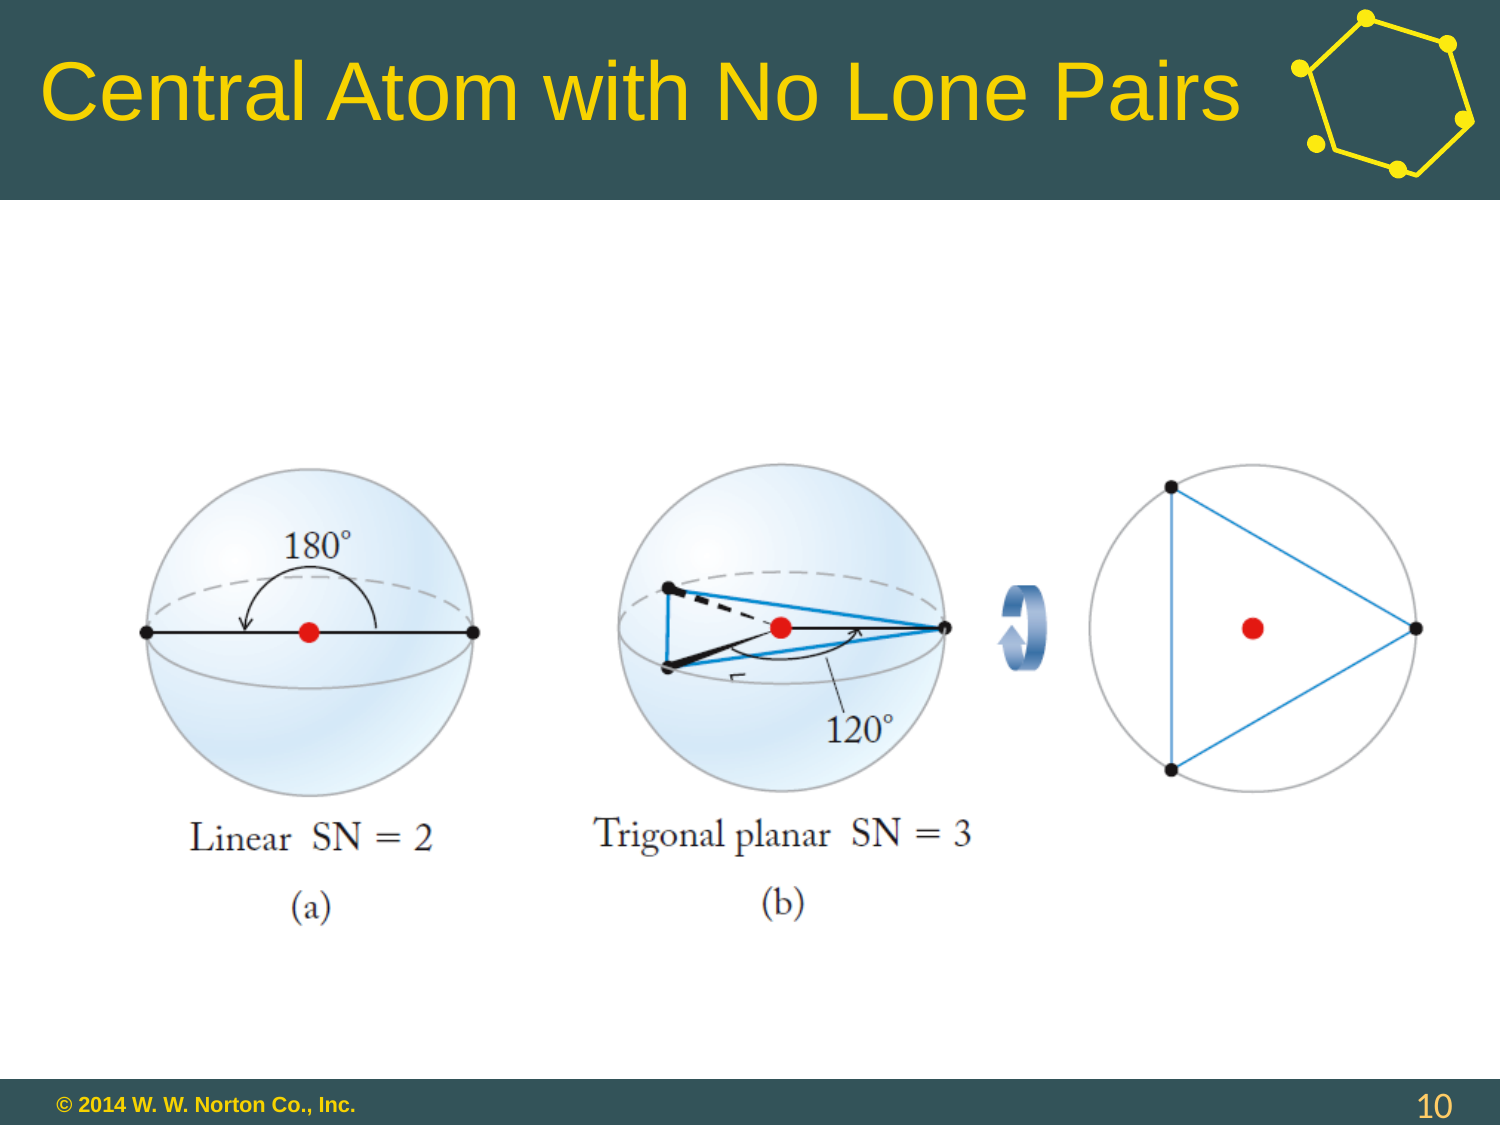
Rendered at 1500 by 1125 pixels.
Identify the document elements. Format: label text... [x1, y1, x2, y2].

slide_number <number> [1400, 1073, 1475, 1125]
title Central Atom with No Lone Pairs [24, 0, 1275, 175]
picture [125, 455, 488, 933]
picture [575, 461, 1428, 925]
